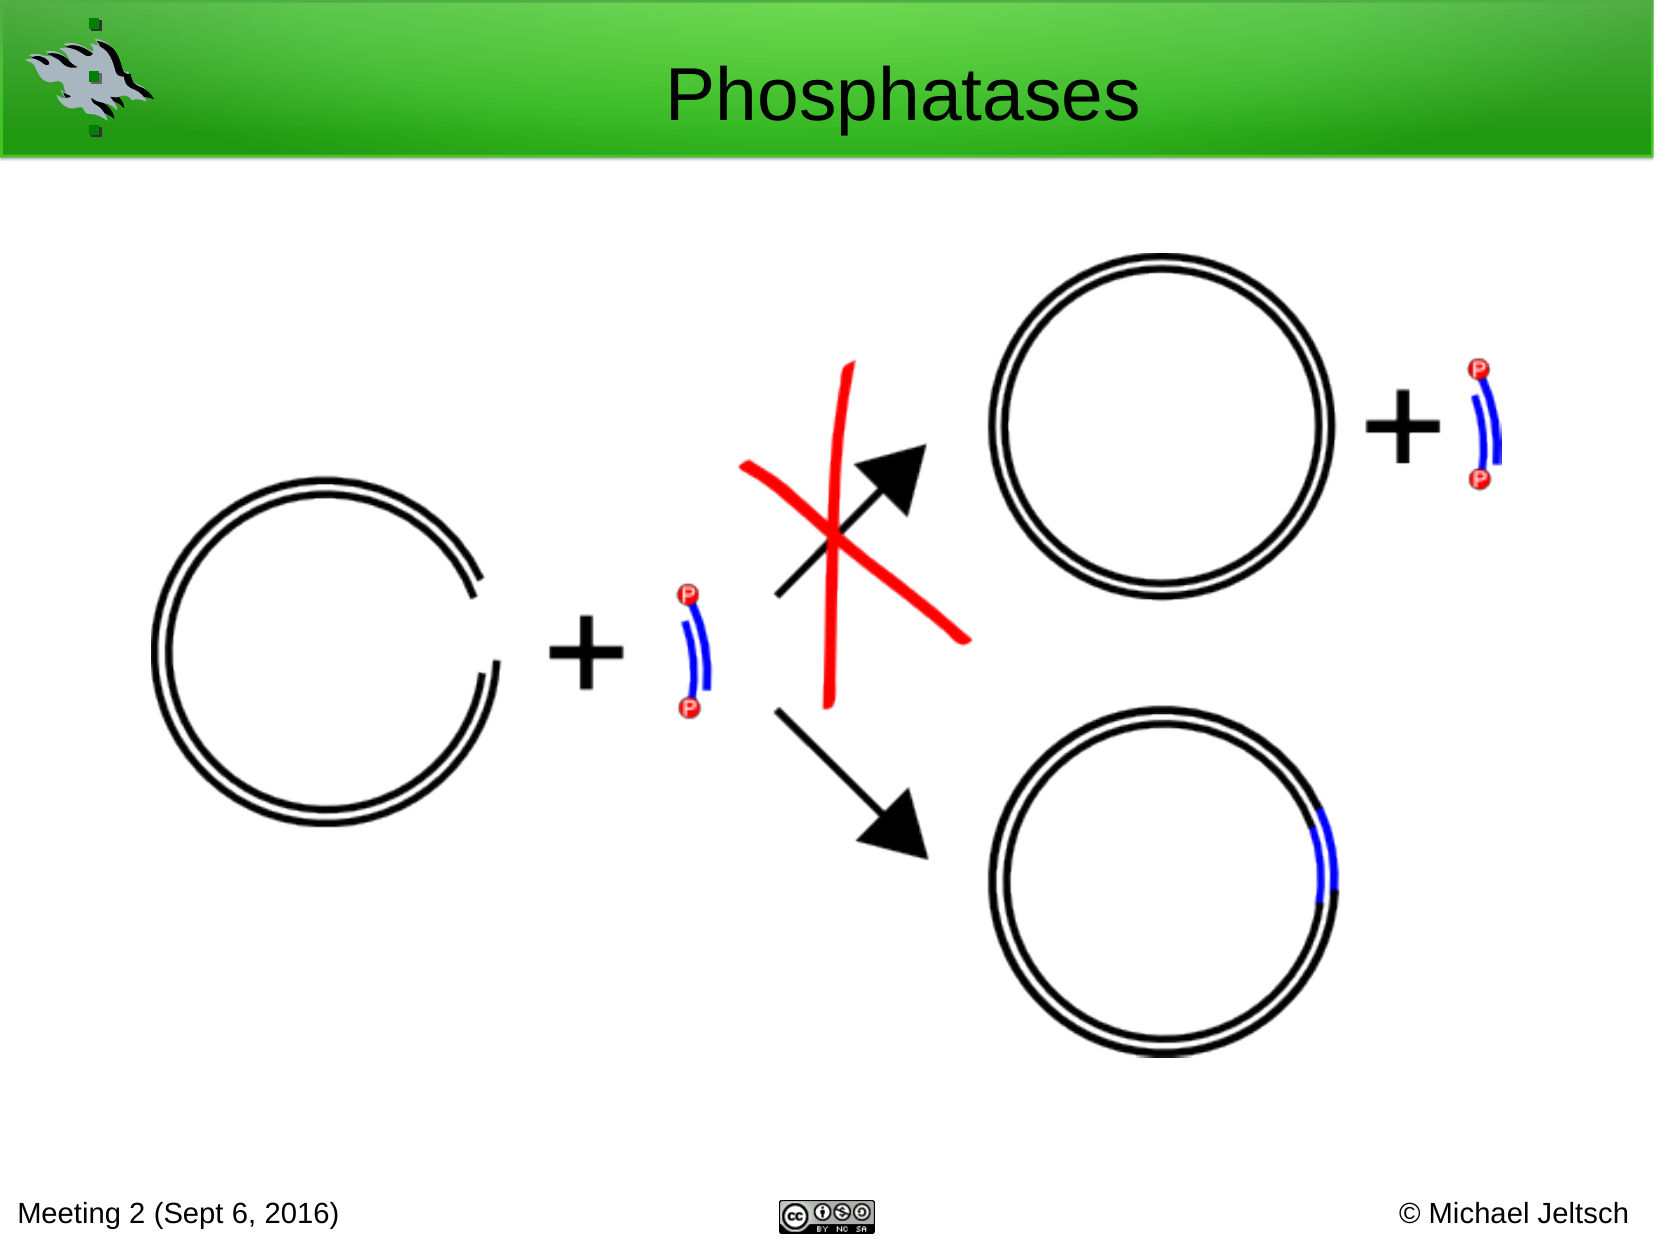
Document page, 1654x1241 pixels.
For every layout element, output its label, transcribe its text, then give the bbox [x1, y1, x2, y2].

picture [779, 1200, 875, 1234]
title Phosphatases [307, 23, 1501, 166]
picture [151, 253, 1502, 1058]
